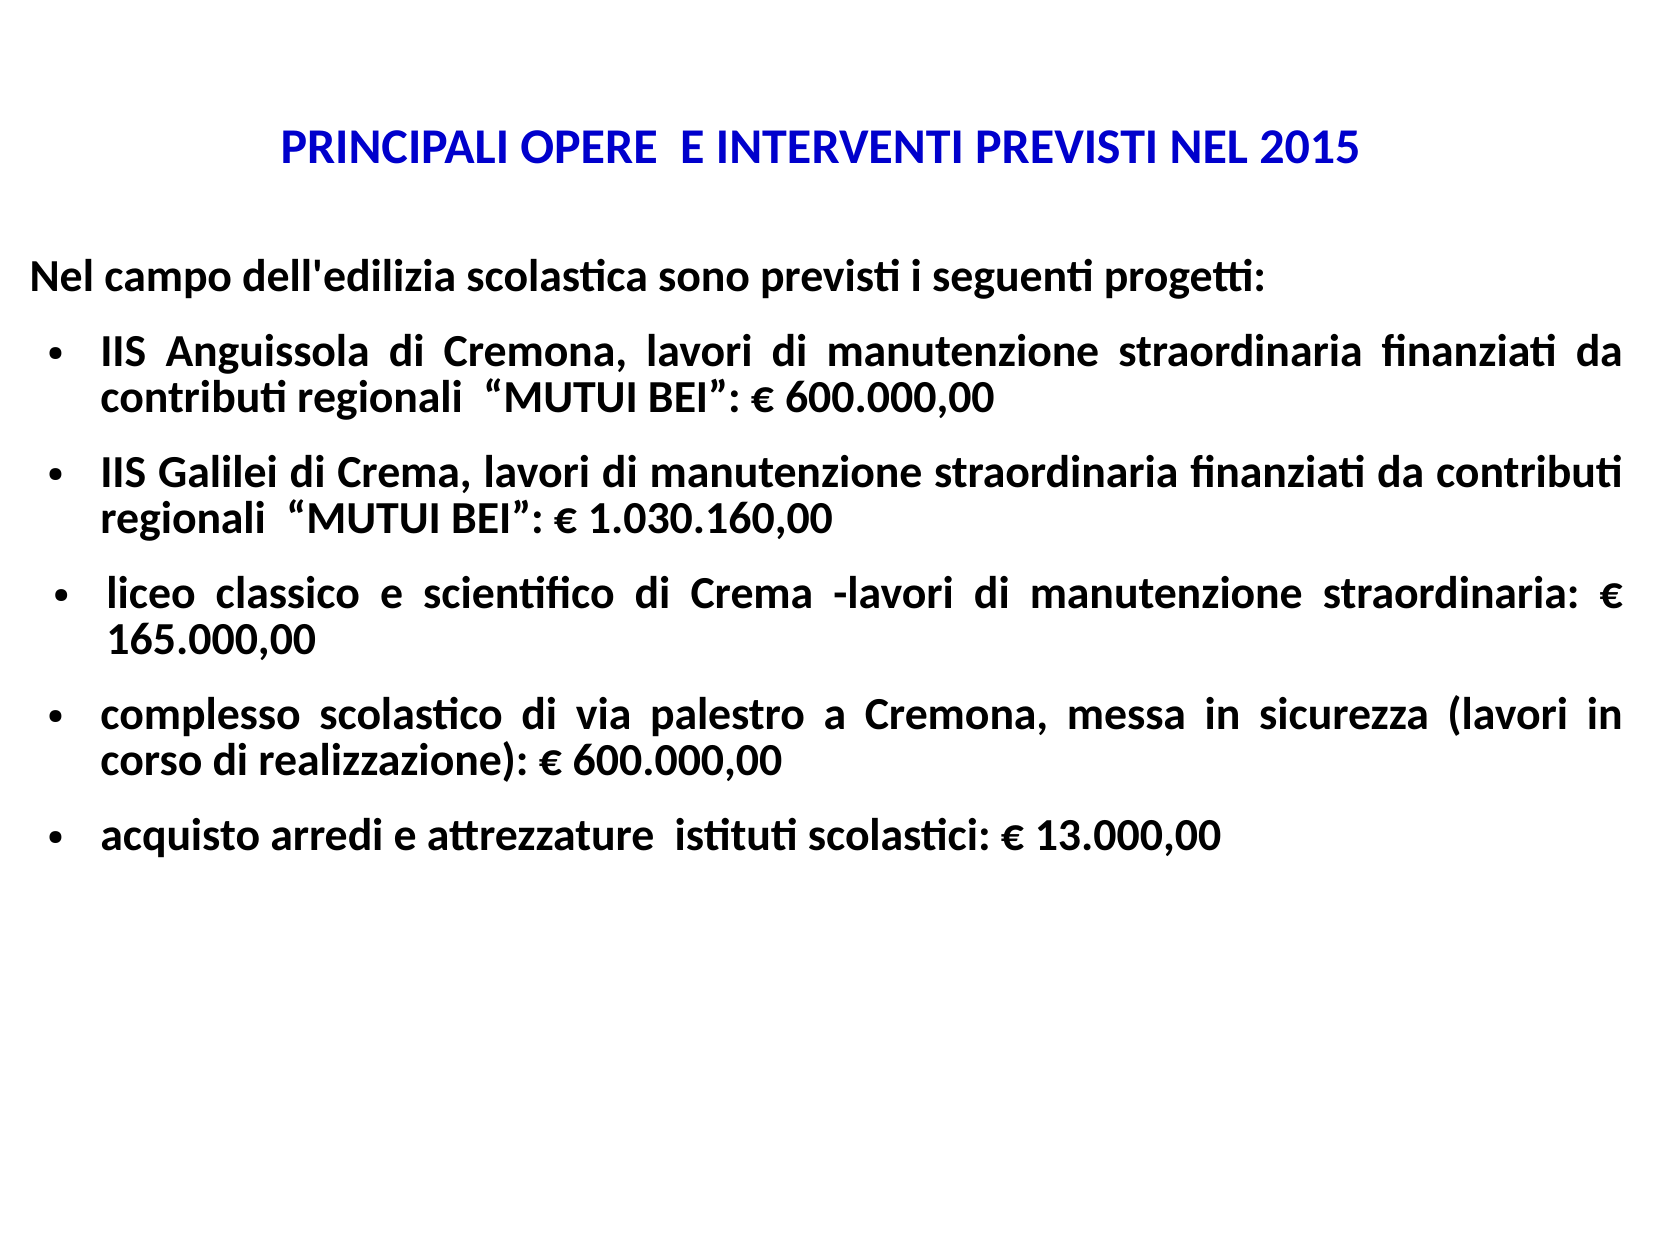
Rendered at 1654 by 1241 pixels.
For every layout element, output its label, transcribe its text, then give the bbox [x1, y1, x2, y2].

title PRINCIPALI OPERE E INTERVENTI PREVISTI NEL 2015 [76, 25, 1565, 177]
list Nel campo dell'edilizia scolastica sono previsti i seguenti progetti: IIS Anguissola di Cremona, lavori di manutenzione straordinaria finanziati da contributi regionali “MUTUI BEI”: € 600.000,00 IIS Galilei di Crema, lavori di manutenzione straordinaria finanziati da contributi regionali “MUTUI BEI”: € 1.030.160,00 liceo classico e scientifico di Crema -lavori di manutenzione straordinaria: € 165.000,00 complesso scolastico di via palestro a Cremona, messa in sicurezza (lavori in corso di realizzazione): € 600.000,00 acquisto arredi e attrezzature istituti scolastici: € 13.000,00 [29, 177, 1625, 1241]
